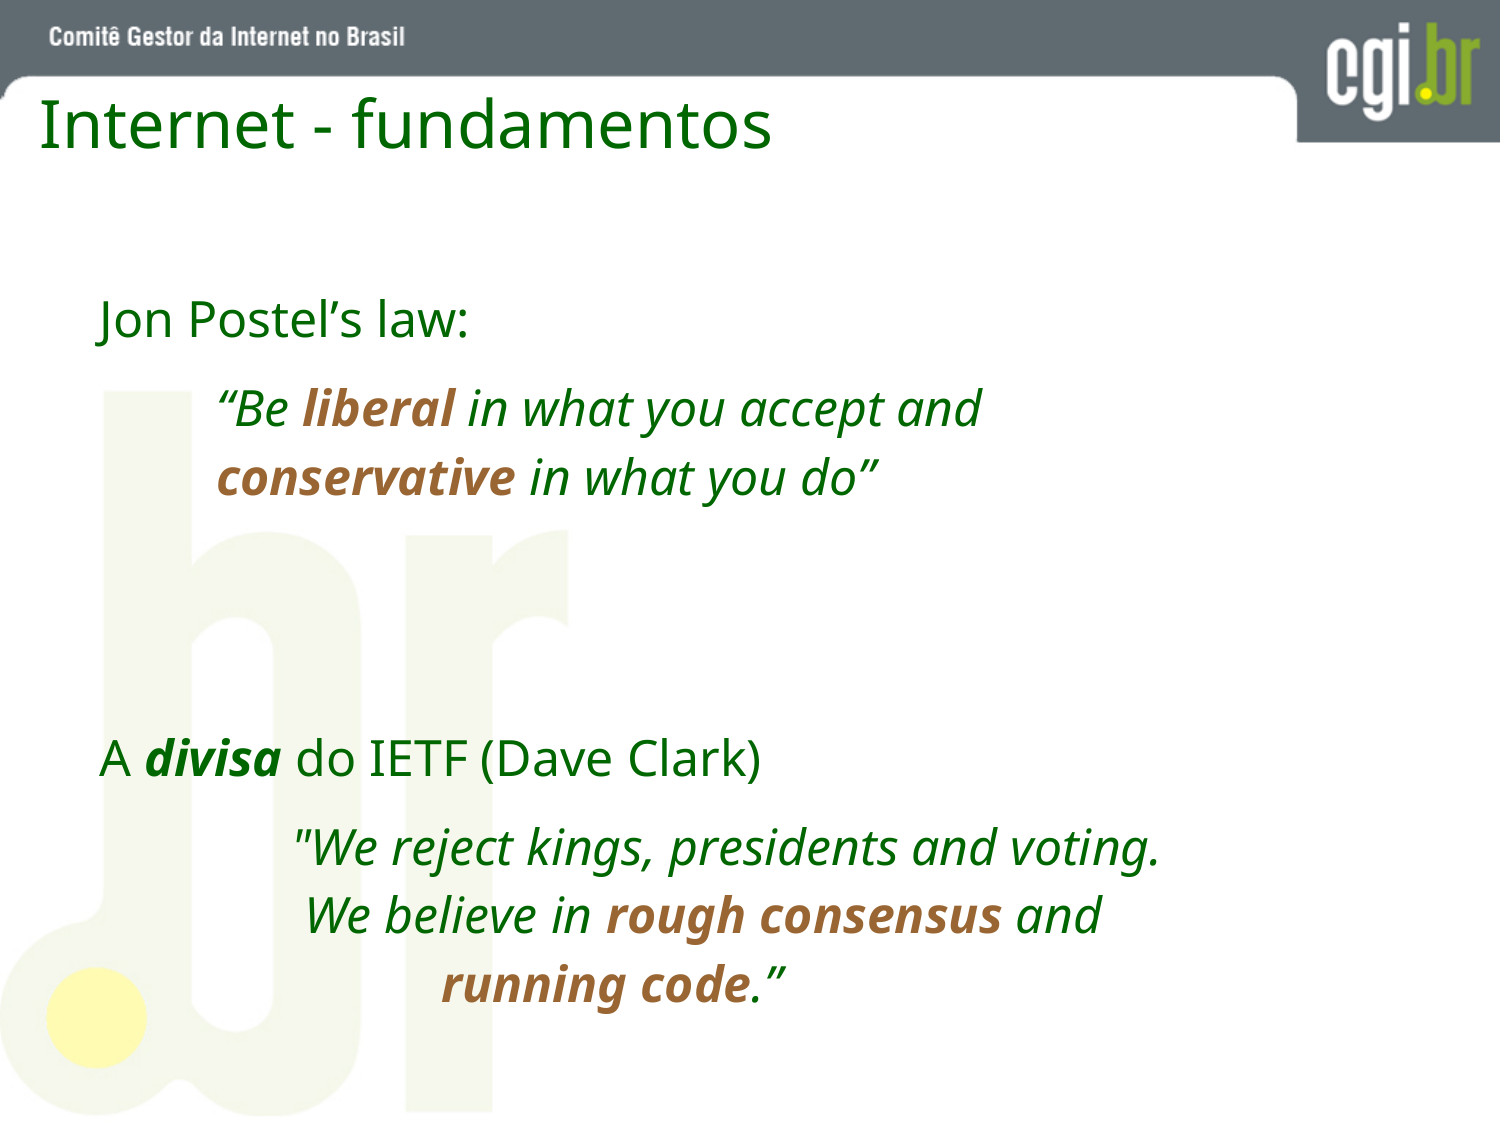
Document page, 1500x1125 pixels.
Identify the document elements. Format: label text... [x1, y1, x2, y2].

title Internet - fundamentos [24, 74, 1375, 170]
picture [0, 0, 1500, 1125]
list Jon Postel’s law: “Be liberal in what you accept and conservative in what you do” A divisa do IETF (Dave Clark) "We reject kings, presidents and voting. We believe in rough consensus and running code.” [37, 187, 1425, 1125]
